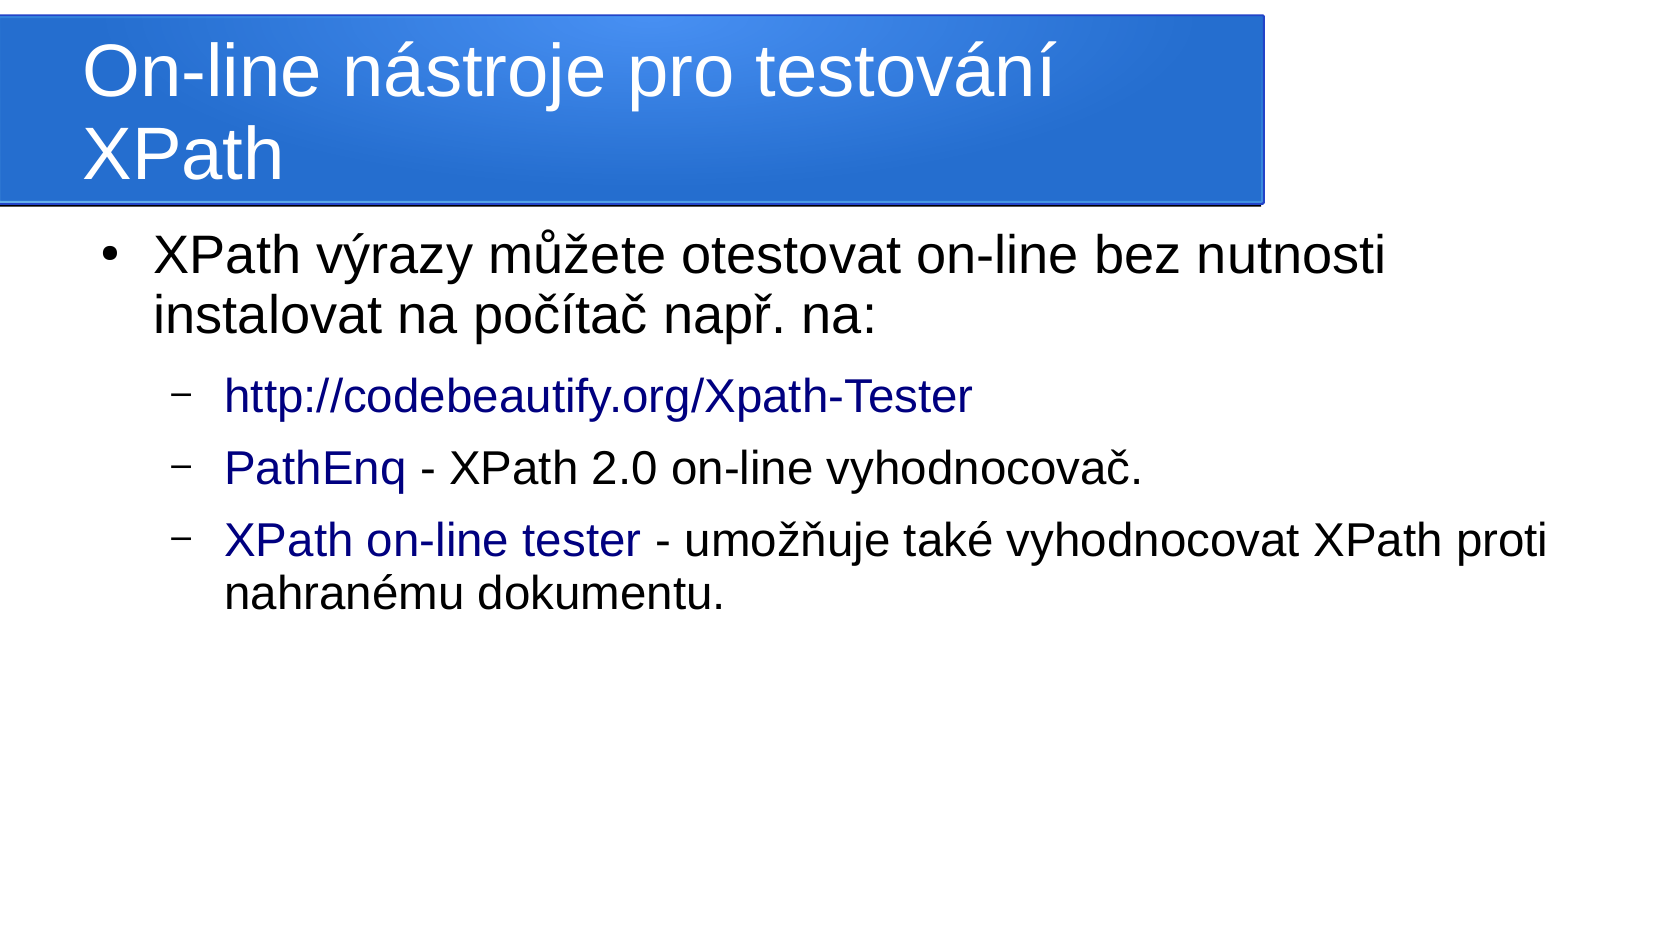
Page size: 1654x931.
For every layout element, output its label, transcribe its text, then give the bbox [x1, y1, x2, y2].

title On-line nástroje pro testování XPath [82, 29, 1235, 196]
list XPath výrazy můžete otestovat on-line bez nutnosti instalovat na počítač např. na: http://codebeautify.org/Xpath-Tester PathEnq - XPath 2.0 on-line vyhodnocovač. XPath on-line tester - umožňuje také vyhodnocovat XPath proti nahranému dokumentu. [82, 224, 1571, 764]
